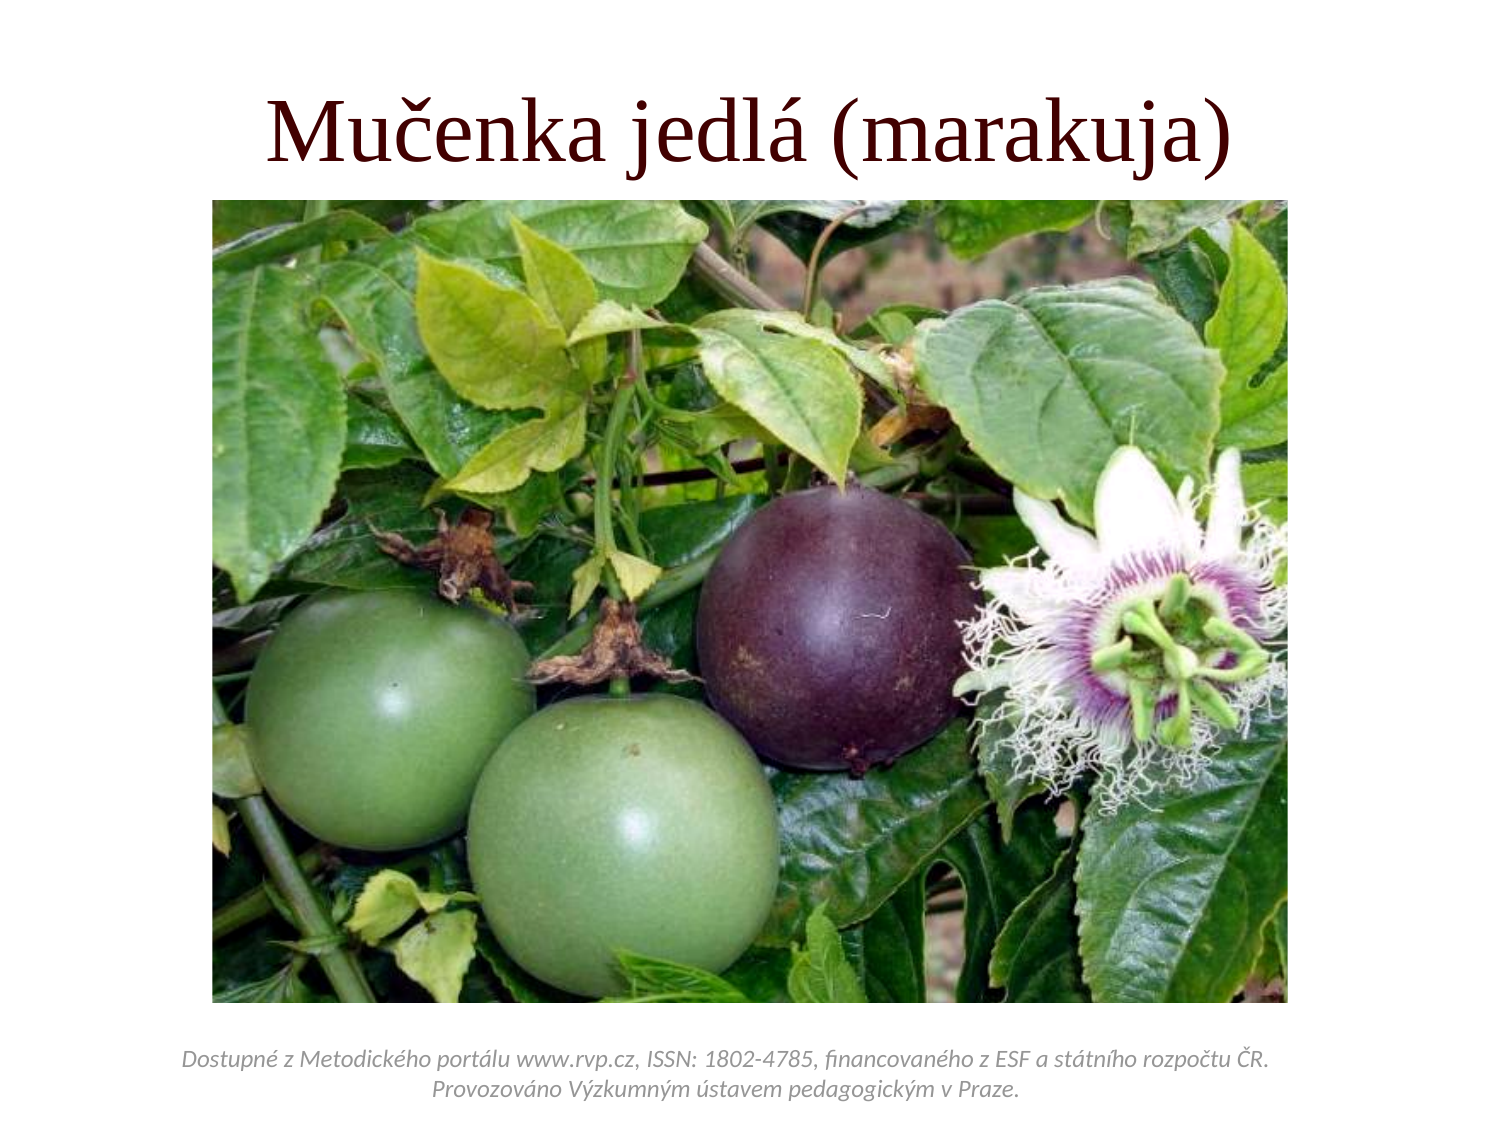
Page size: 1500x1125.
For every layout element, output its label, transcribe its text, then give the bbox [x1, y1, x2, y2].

text_box [212, 200, 1288, 1003]
text_box Dostupné z Metodického portálu www.rvp.cz, ISSN: 1802-4785, financovaného z ESF a státního rozpočtu ČR. Provozováno Výzkumným ústavem pedagogickým v Praze. [105, 1042, 1348, 1103]
title Mučenka jedlá (marakuja) [75, 0, 1426, 188]
